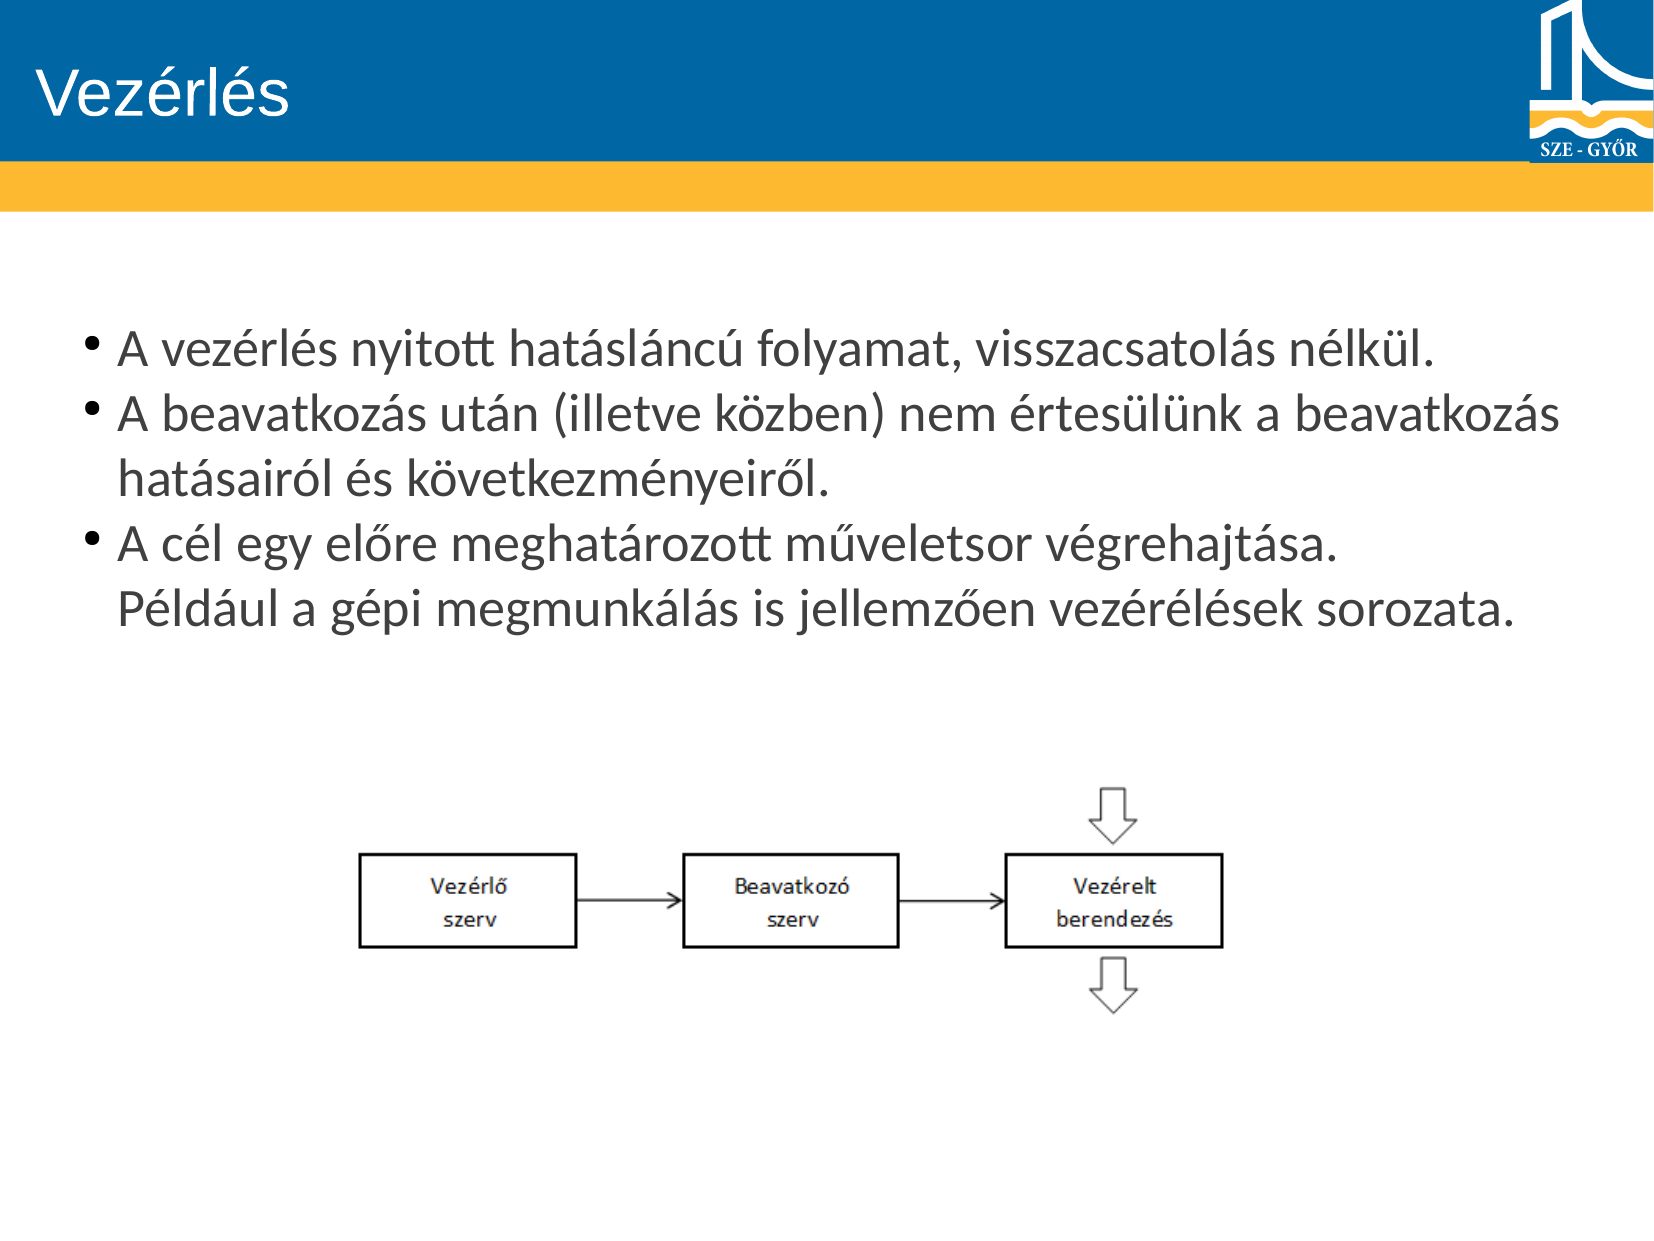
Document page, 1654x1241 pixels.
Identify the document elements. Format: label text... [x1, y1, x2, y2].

text_box Vezérlés [34, 48, 1524, 144]
text_box A vezérlés nyitott hatásláncú folyamat, visszacsatolás nélkül. A beavatkozás után (illetve közben) nem értesülünk a beavatkozás hatásairól és következményeiről. A cél egy előre meghatározott műveletsor végrehajtása. Például a gépi megmunkálás is jellemzően vezérélések sorozata. [82, 247, 1571, 1198]
picture [340, 767, 1241, 1032]
picture [1529, 0, 1654, 163]
